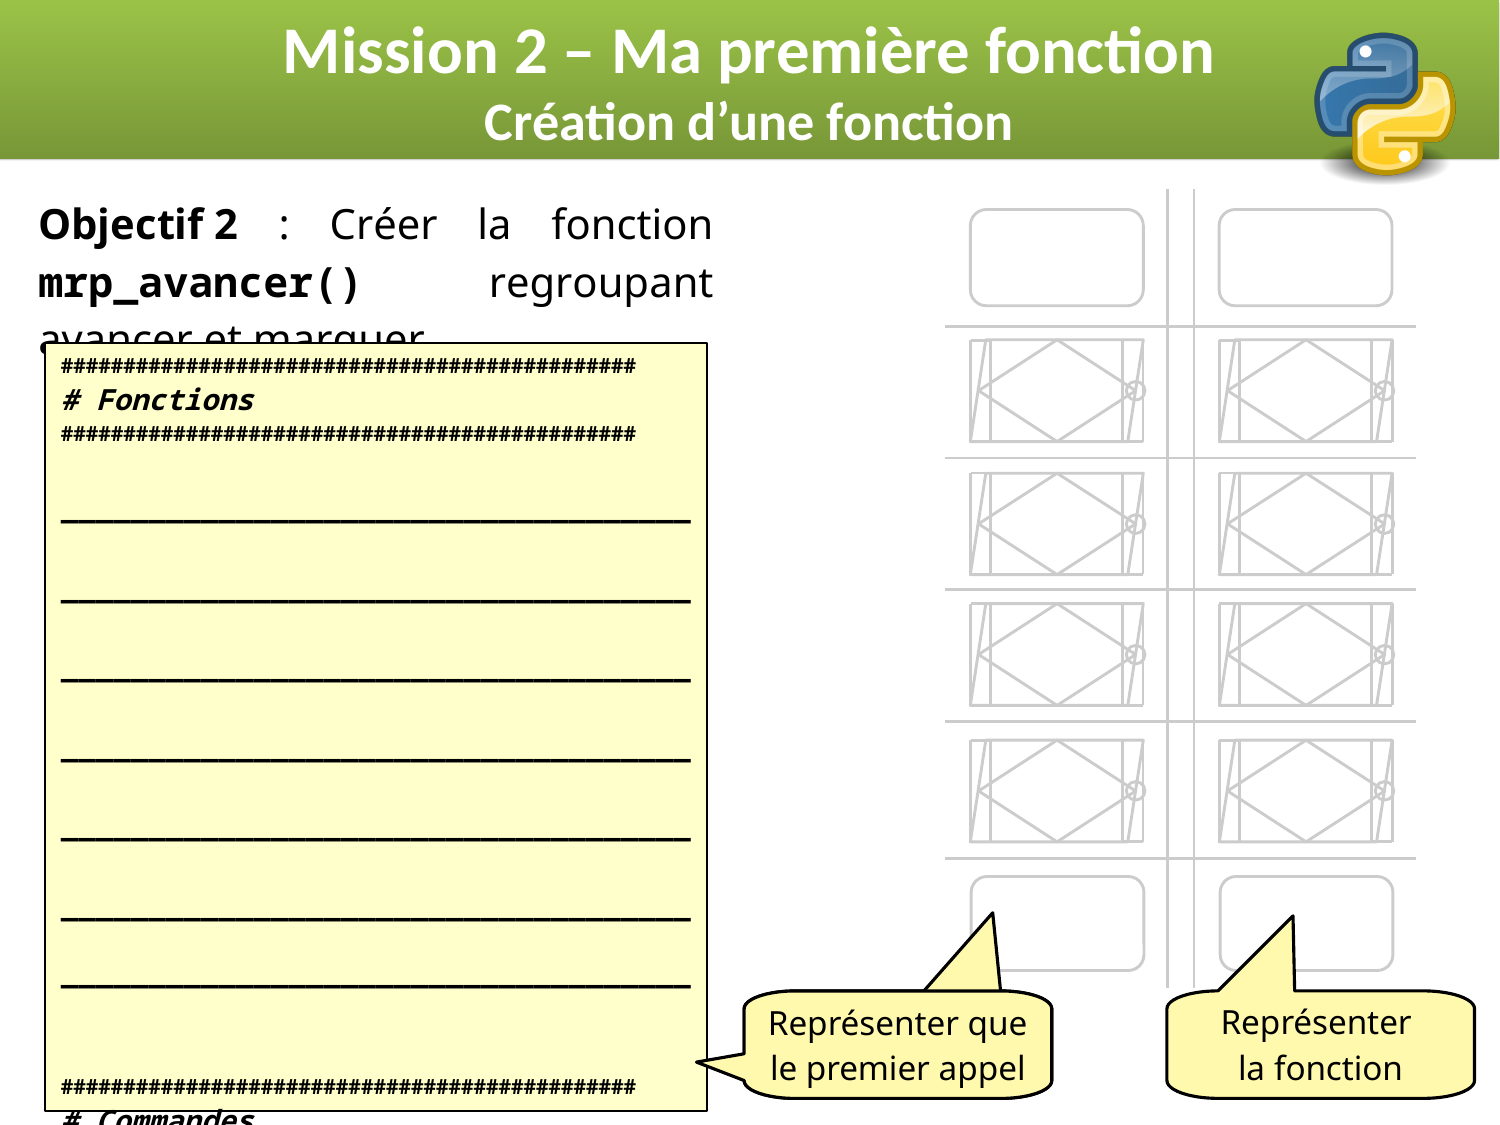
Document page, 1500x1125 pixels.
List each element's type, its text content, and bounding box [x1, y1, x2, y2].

text_box Mission 2 – Ma première fonction Création d’une fonction [0, 0, 1500, 159]
text_box [1385, 382, 1391, 400]
text_box Objectif 2 : Créer la fonction mrp_avancer() regroupant avancer et marquer. [23, 183, 729, 331]
text_box Représenter la fonction [1166, 915, 1475, 1099]
text_box [1385, 782, 1391, 800]
text_box [1136, 646, 1142, 664]
text_box [1385, 515, 1391, 534]
text_box Représenter que le premier appel [696, 990, 1052, 1099]
text_box [1385, 646, 1391, 664]
text_box ############################################## # Fonctions ############################################## ____________________________________ ____________________________________ ____________________________________ ____________________________________ ____________________________________ ____________________________________ ____________________________________ ############################################## # Commandes ############################################## ____________________________________ ____________________________________ [45, 342, 707, 1112]
text_box [1136, 515, 1142, 534]
picture [1305, 29, 1465, 189]
text_box Représenter que le premier appel [924, 912, 1001, 990]
text_box [1136, 782, 1142, 800]
text_box [1136, 382, 1142, 401]
text_box [1375, 651, 1381, 658]
